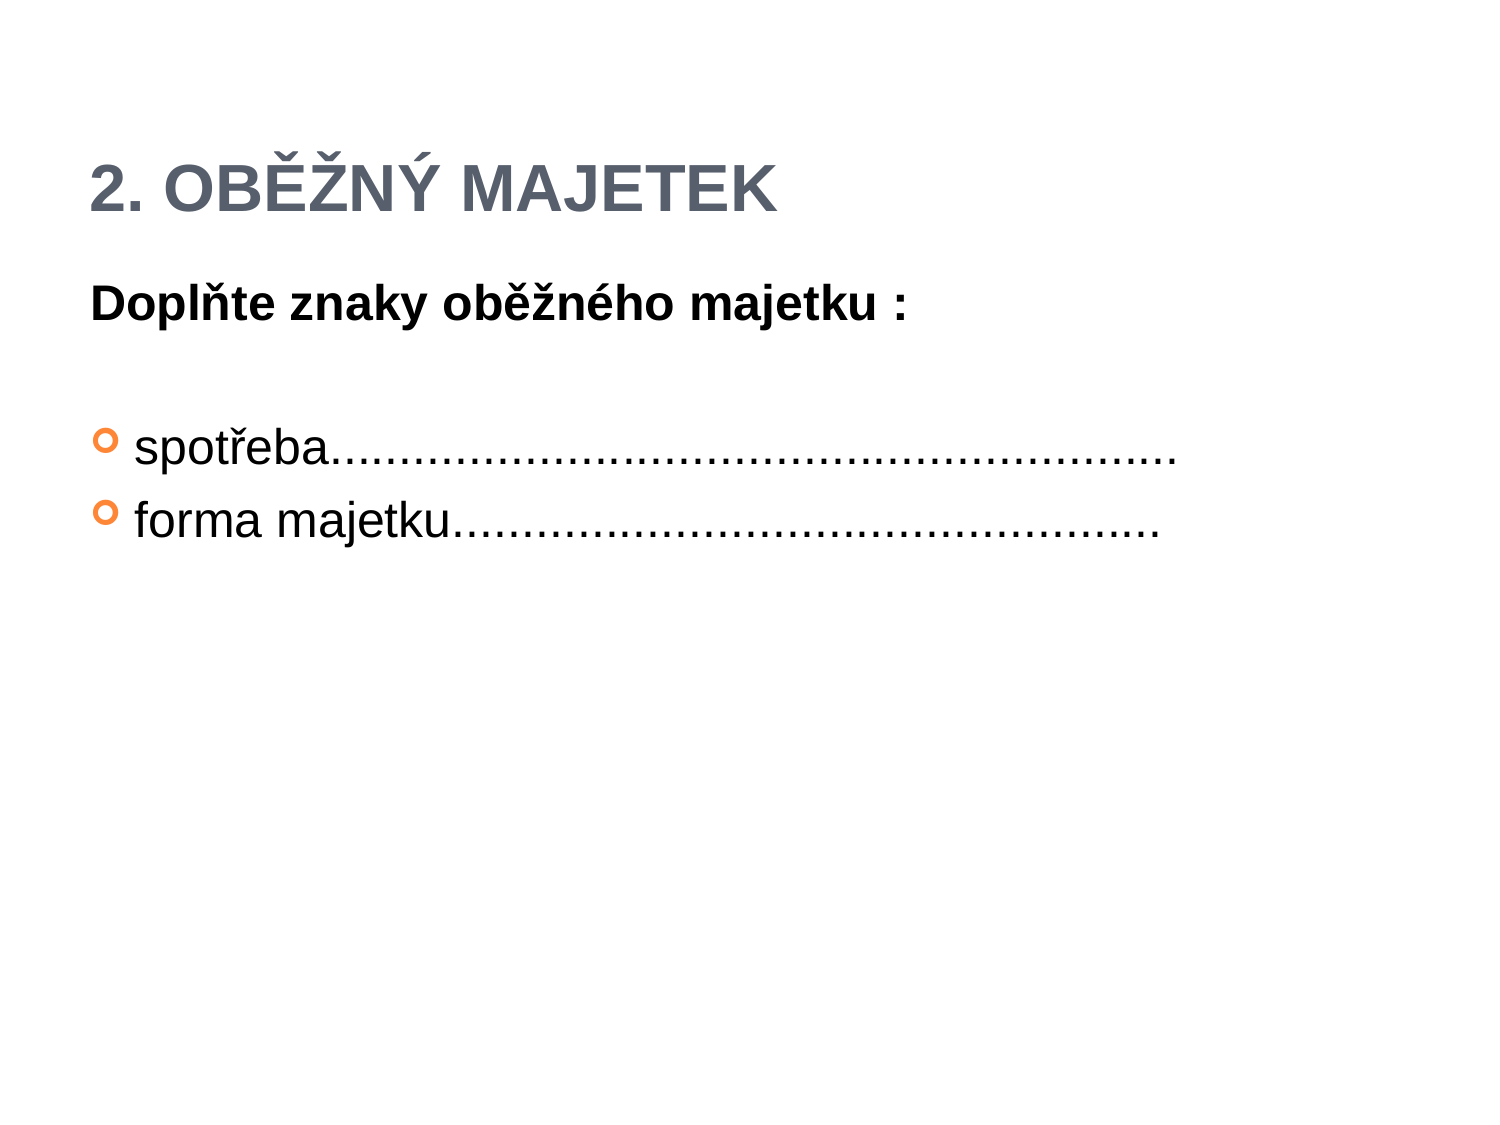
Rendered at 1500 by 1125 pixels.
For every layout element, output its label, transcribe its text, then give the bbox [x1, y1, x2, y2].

title 2. OBĚŽNÝ MAJETEK [74, 44, 1300, 233]
list Doplňte znaky oběžného majetku : spotřeba............................................................. forma majetku................................................... [74, 262, 1300, 1063]
